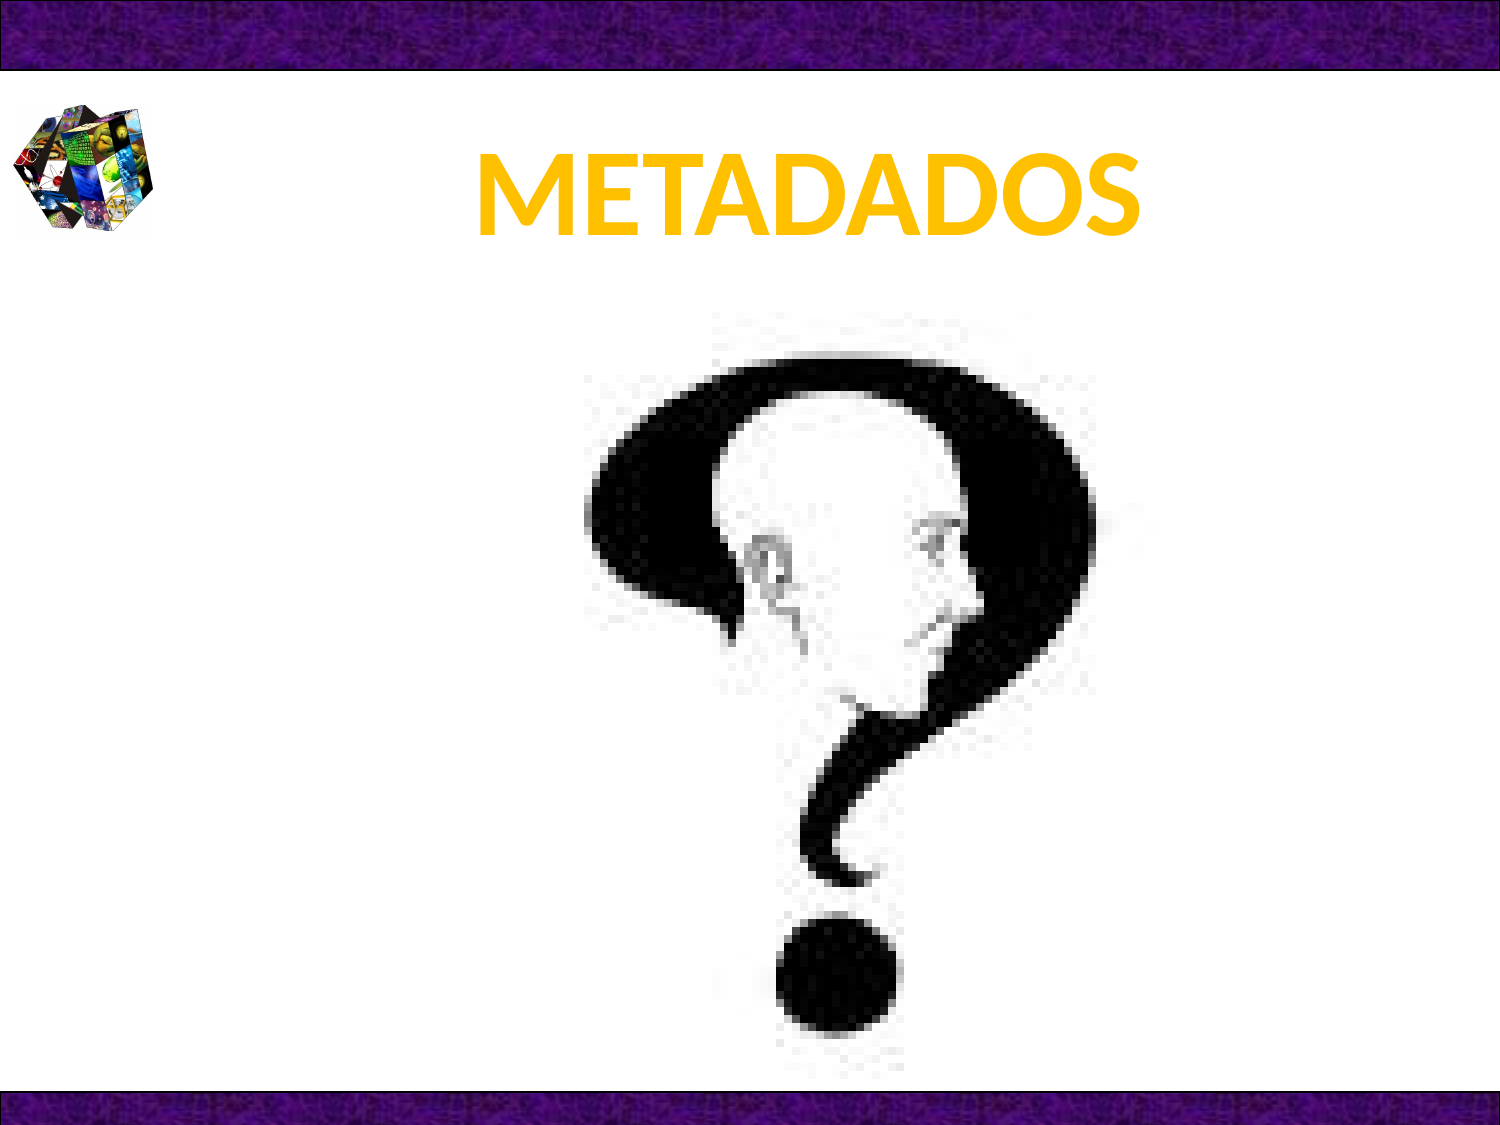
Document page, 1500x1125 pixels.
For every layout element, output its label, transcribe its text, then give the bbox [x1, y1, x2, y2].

picture [520, 312, 1160, 1079]
text_box [0, 0, 1500, 71]
picture [13, 105, 154, 240]
text_box METADADOS [157, 92, 1459, 269]
text_box [0, 1091, 1500, 1125]
